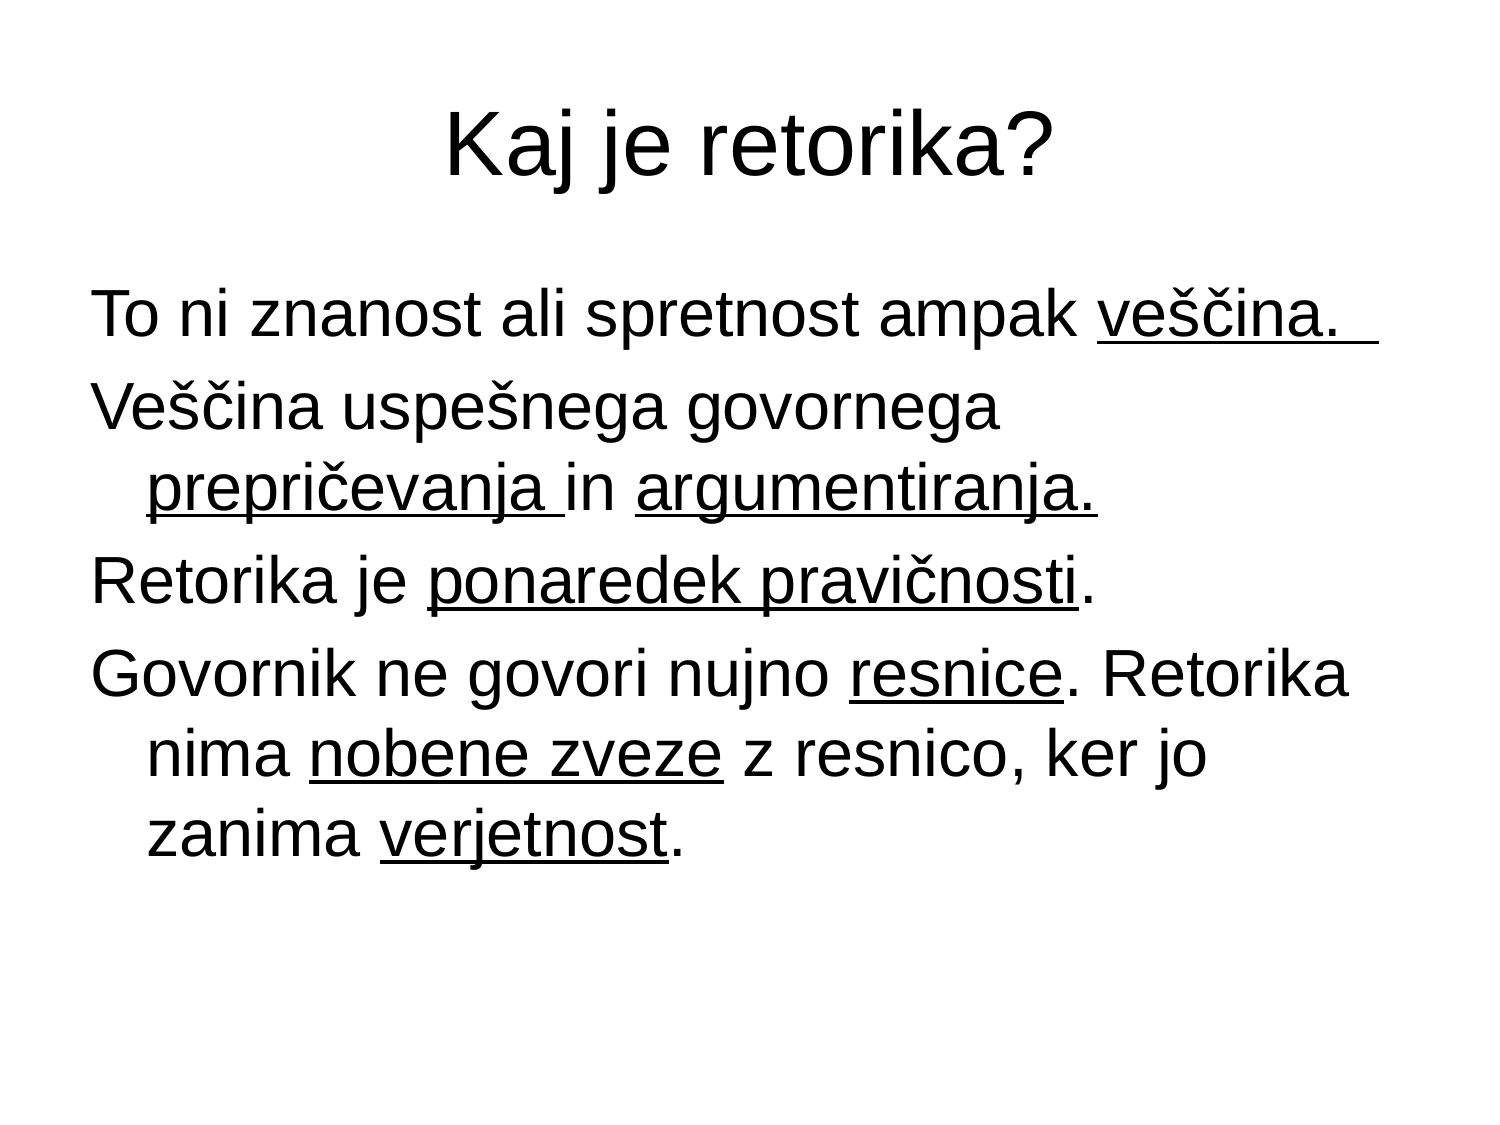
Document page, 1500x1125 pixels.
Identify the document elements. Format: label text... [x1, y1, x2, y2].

list To ni znanost ali spretnost ampak veščina. Veščina uspešnega govornega prepričevanja in argumentiranja. Retorika je ponaredek pravičnosti. Govornik ne govori nujno resnice. Retorika nima nobene zveze z resnico, ker jo zanima verjetnost. [75, 262, 1425, 1005]
title Kaj je retorika? [75, 45, 1425, 233]
